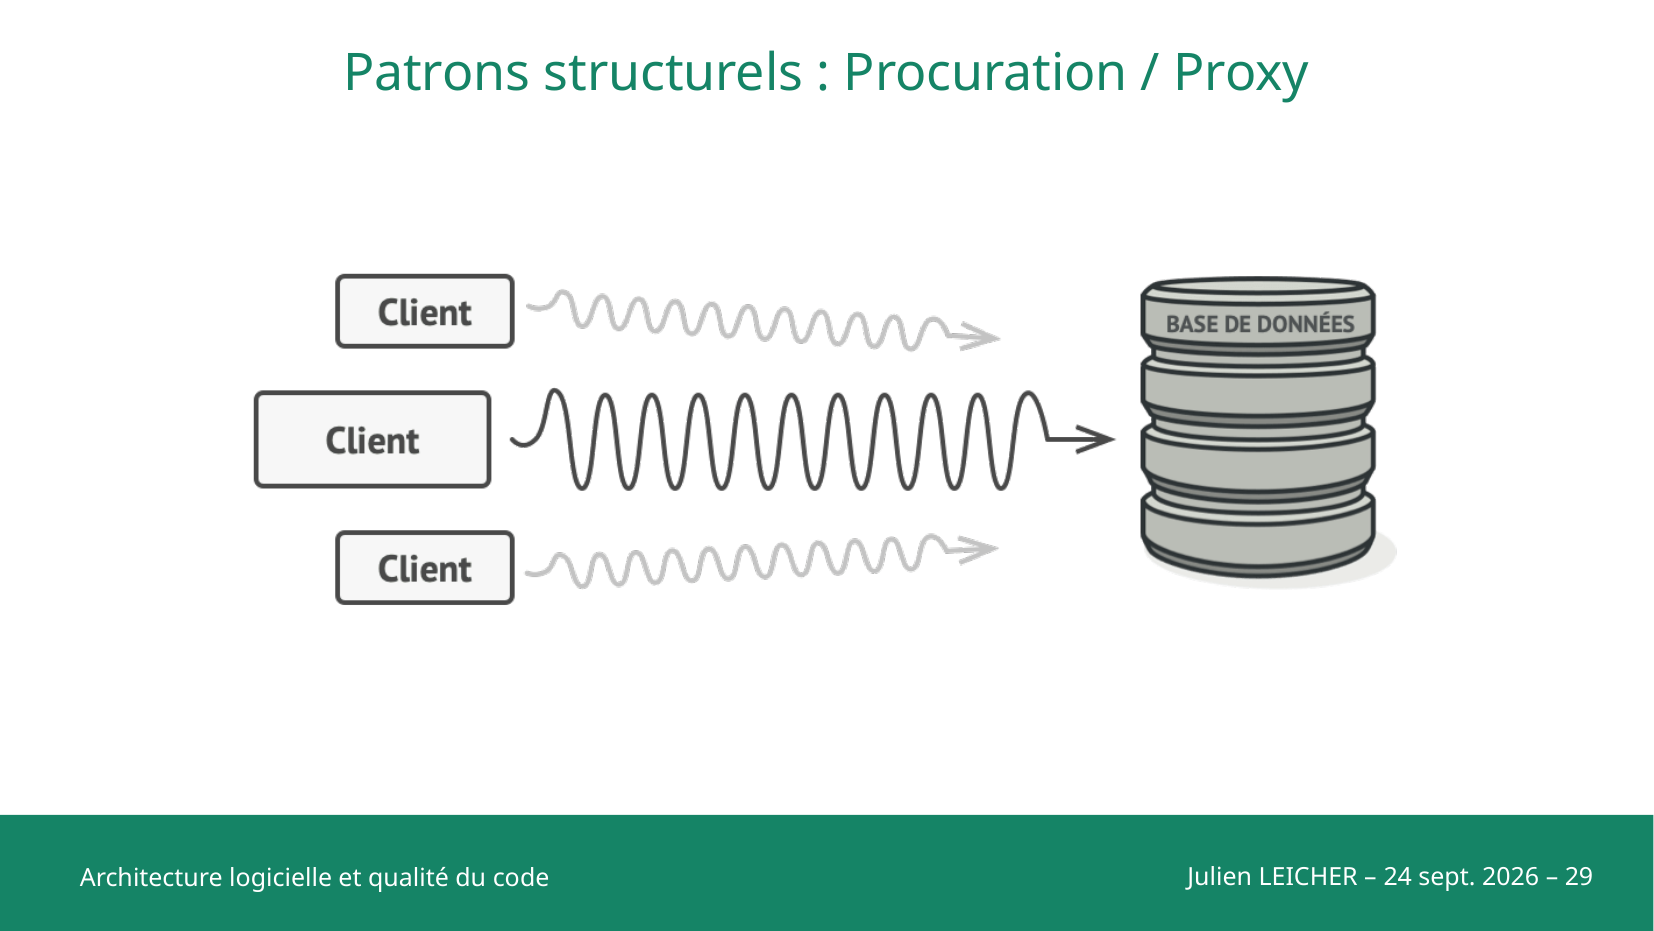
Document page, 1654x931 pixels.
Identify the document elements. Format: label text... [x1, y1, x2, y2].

text_box Julien LEICHER – 22 mars 2022 – <numéro> [0, 814, 1654, 931]
text_box Architecture logicielle et qualité du code [64, 852, 798, 898]
text_box Patrons structurels : Procuration / Proxy [0, 27, 1654, 113]
picture [233, 253, 1420, 626]
